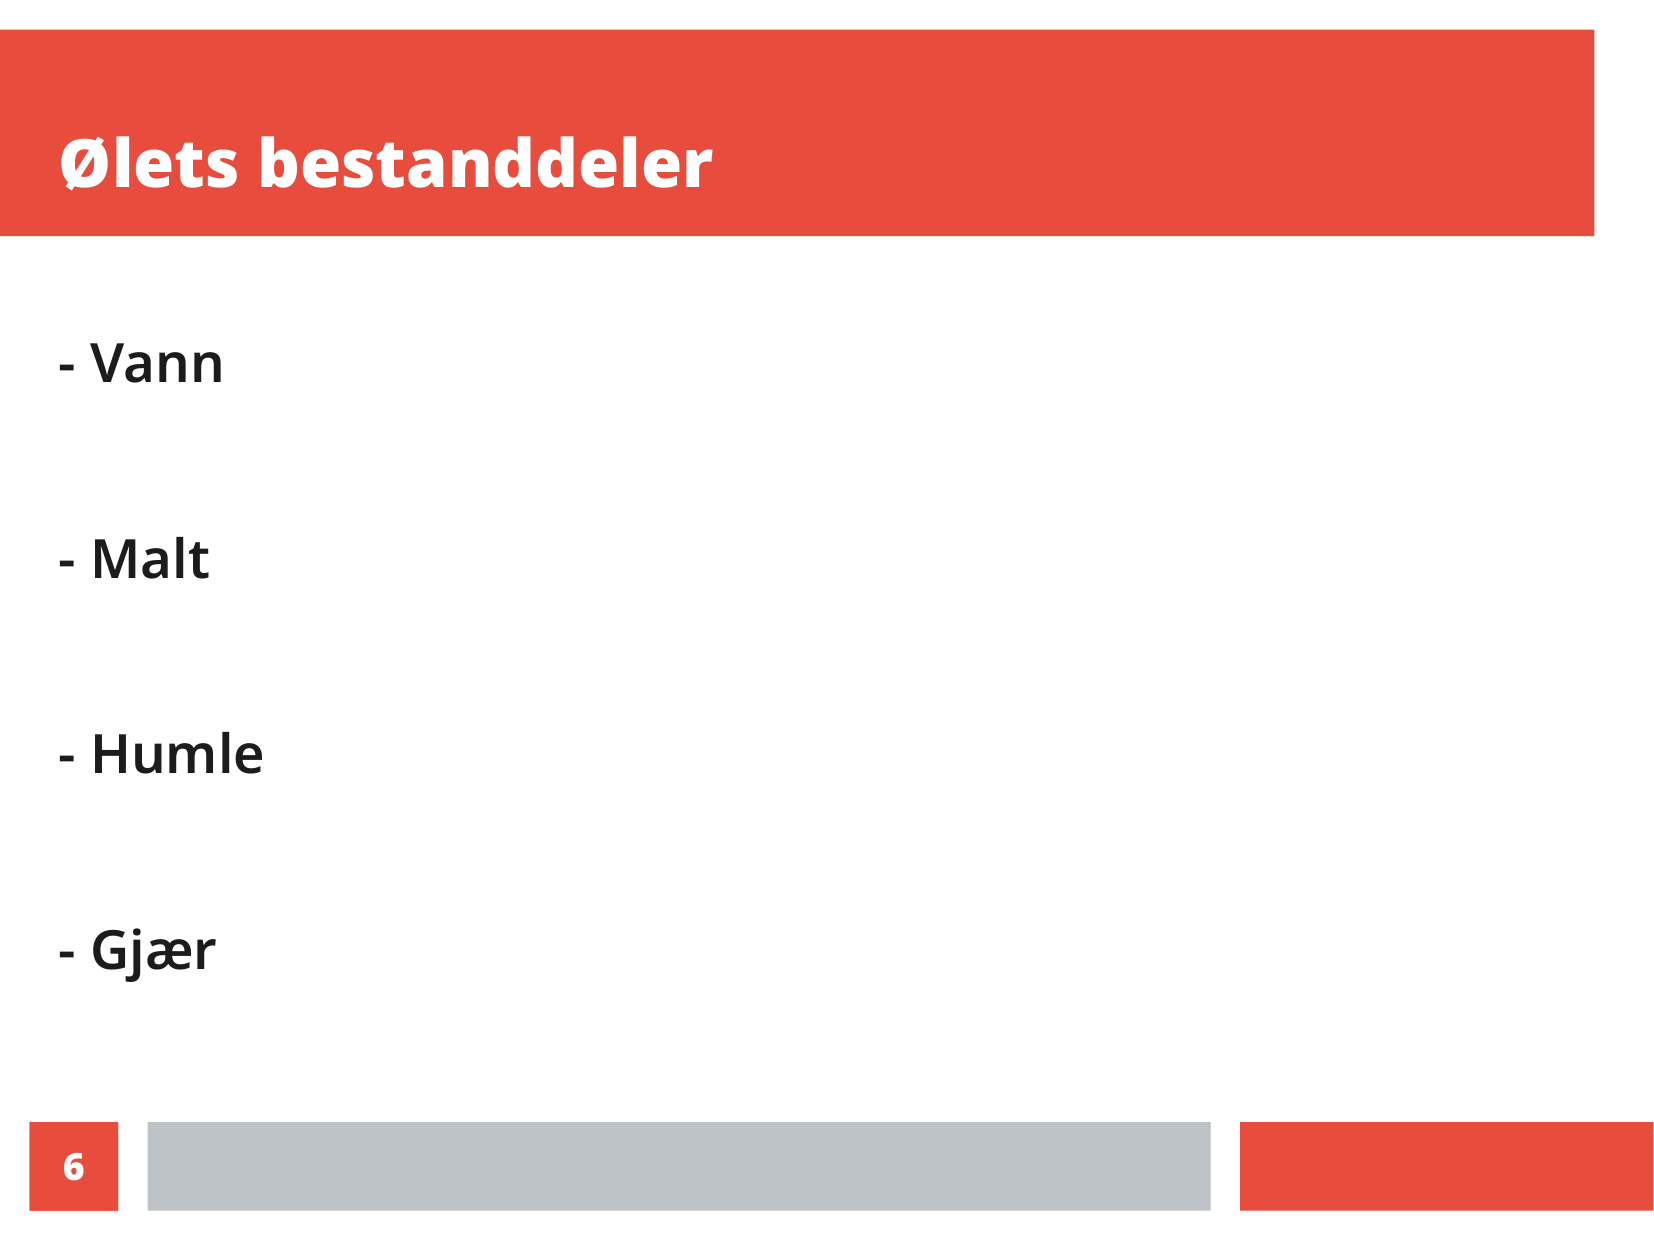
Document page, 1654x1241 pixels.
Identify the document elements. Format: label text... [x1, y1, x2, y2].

title Ølets bestanddeler [59, 59, 1595, 207]
list - Vann - Malt - Humle - Gjær [59, 324, 1565, 1093]
